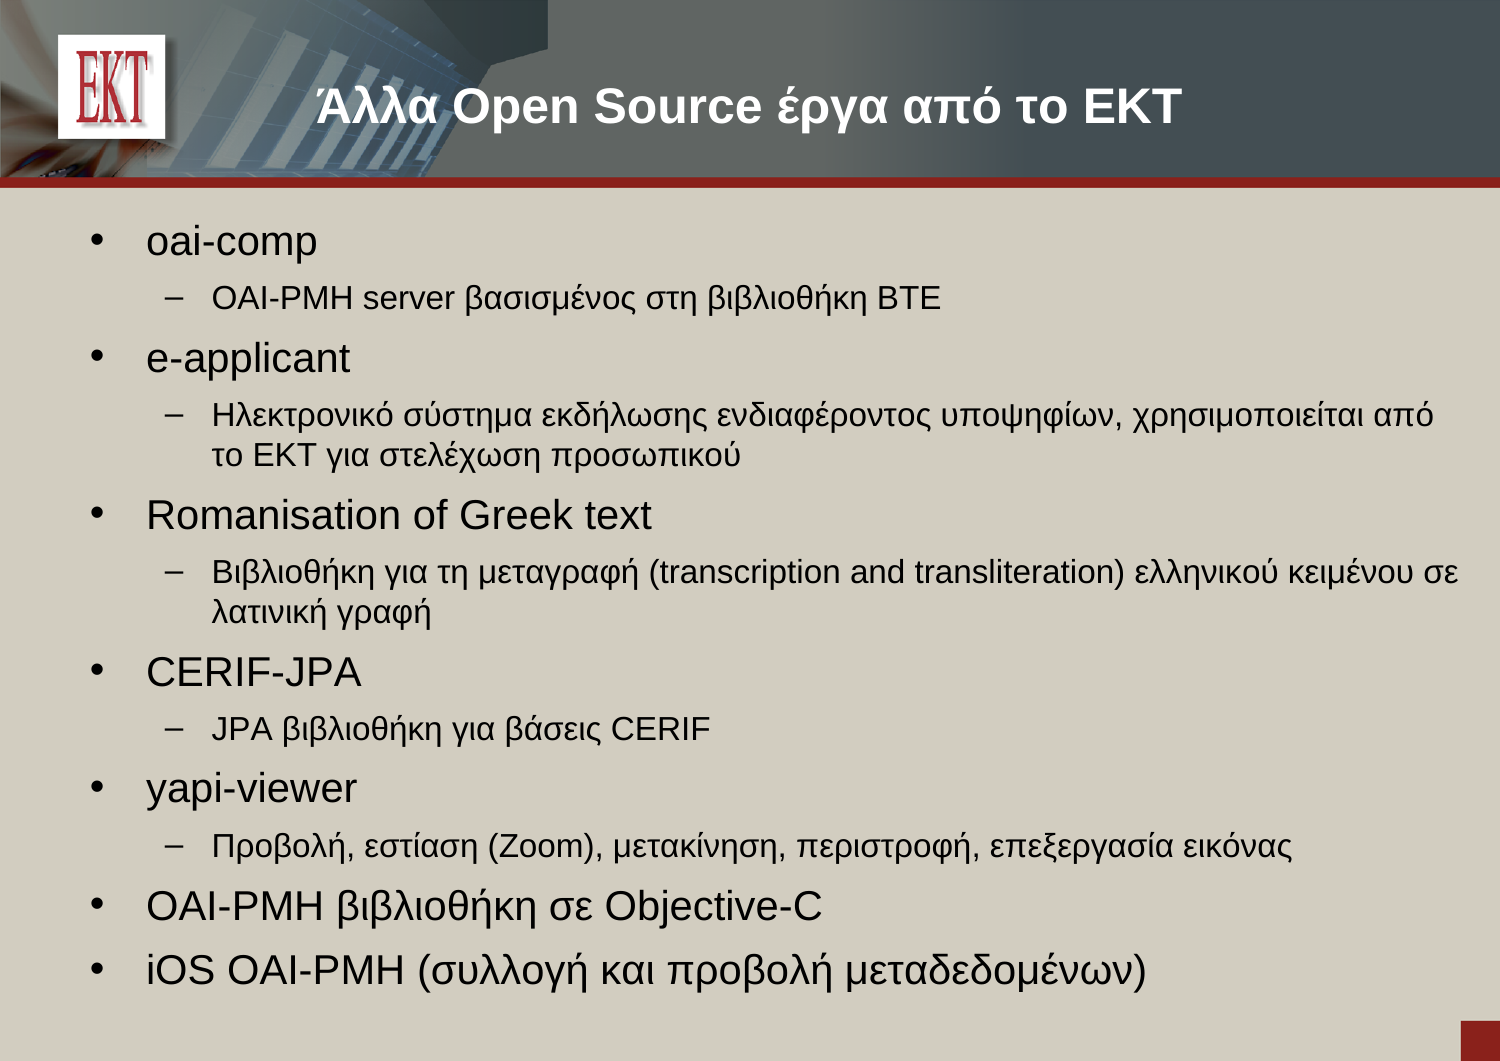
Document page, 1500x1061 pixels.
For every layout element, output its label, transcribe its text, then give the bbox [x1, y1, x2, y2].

title Άλλα Open Source έργα από το ΕΚΤ [301, 42, 1426, 165]
list oai-comp OAI-PMH server βασισμένος στη βιβλιοθήκη BTE e-applicant Ηλεκτρονικό σύστημα εκδήλωσης ενδιαφέροντος υποψηφίων, χρησιμοποιείται από το ΕΚΤ για στελέχωση προσωπικού Romanisation of Greek text Βιβλιοθήκη για τη μεταγραφή (transcription and transliteration) ελληνικού κειμένου σε λατινική γραφή CERIF-JPA JPA βιβλιοθήκη για βάσεις CERIF yapi-viewer Προβολή, εστίαση (Zoom), μετακίνηση, περιστροφή, επεξεργασία εικόνας OAI-PMH βιβλιοθήκη σε Objective-C iOS OAI-PMH (συλλογή και προβολή μεταδεδομένων) [75, 206, 1477, 1001]
picture [0, 0, 1500, 1061]
